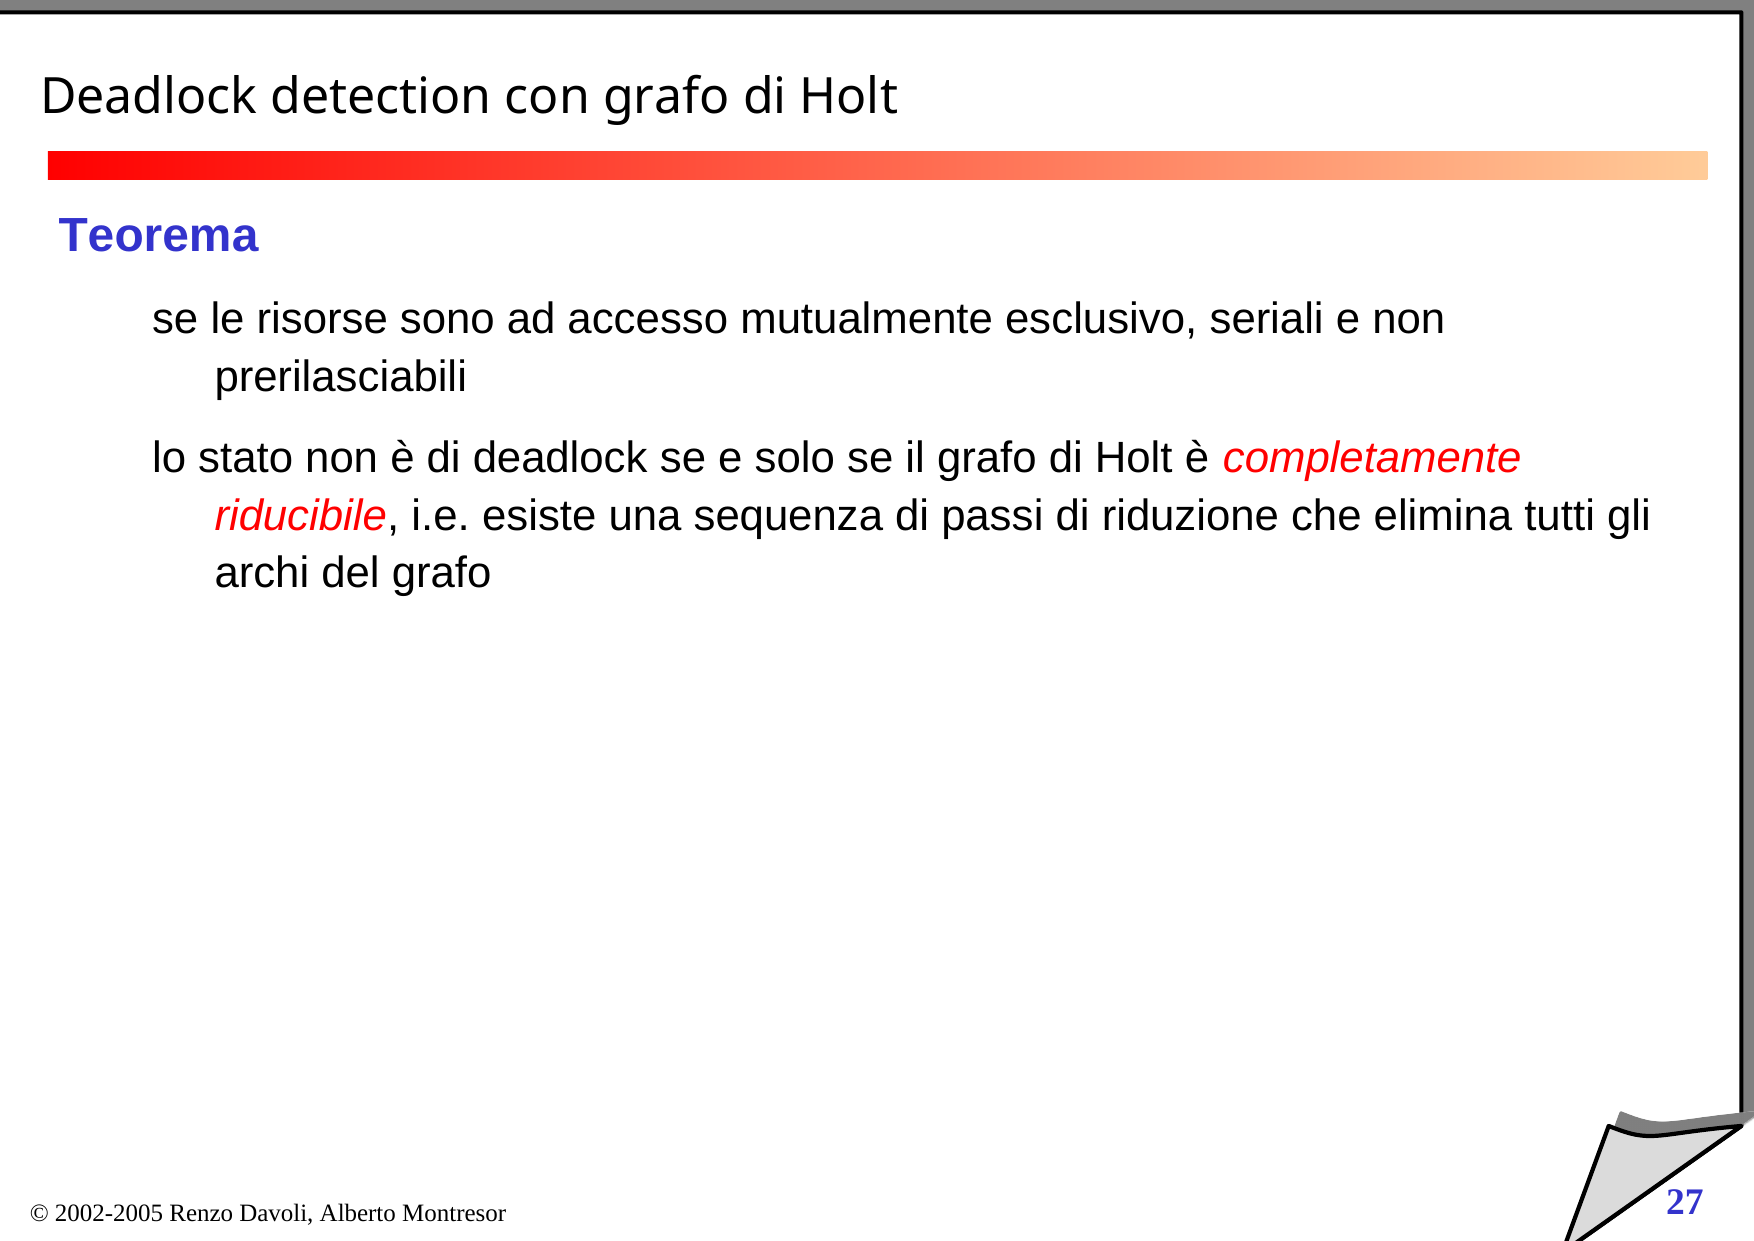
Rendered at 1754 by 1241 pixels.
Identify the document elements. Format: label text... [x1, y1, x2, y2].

title Deadlock detection con grafo di Holt [40, 49, 1714, 144]
list Teorema se le risorse sono ad accesso mutualmente esclusivo, seriali e non prerilasciabili lo stato non è di deadlock se e solo se il grafo di Holt è completamente riducibile, i.e. esiste una sequenza di passi di riduzione che elimina tutti gli archi del grafo [58, 206, 1696, 815]
text_box q [750, 152, 754, 179]
